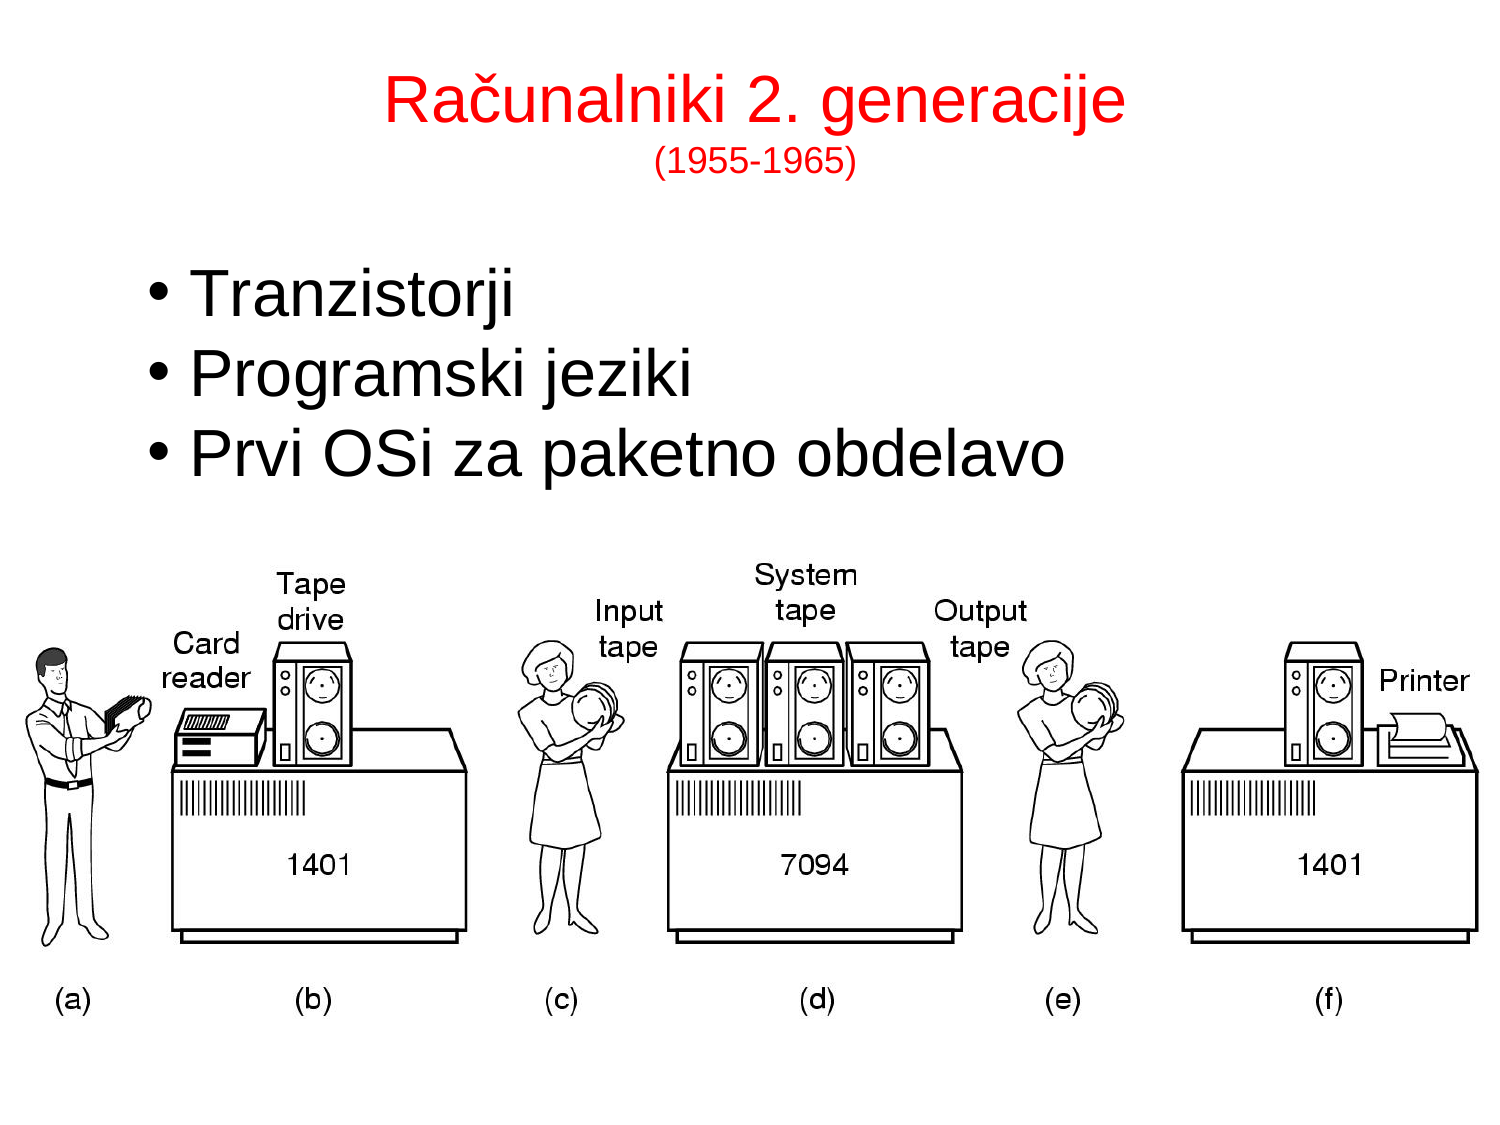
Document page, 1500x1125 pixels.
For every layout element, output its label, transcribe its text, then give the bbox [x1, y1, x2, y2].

picture [24, 550, 1486, 1019]
title Računalniki 2. generacije (1955-1965) [190, 48, 1321, 189]
text_box Tranzistorji Programski jeziki Prvi OSi za paketno obdelavo [132, 242, 1366, 498]
